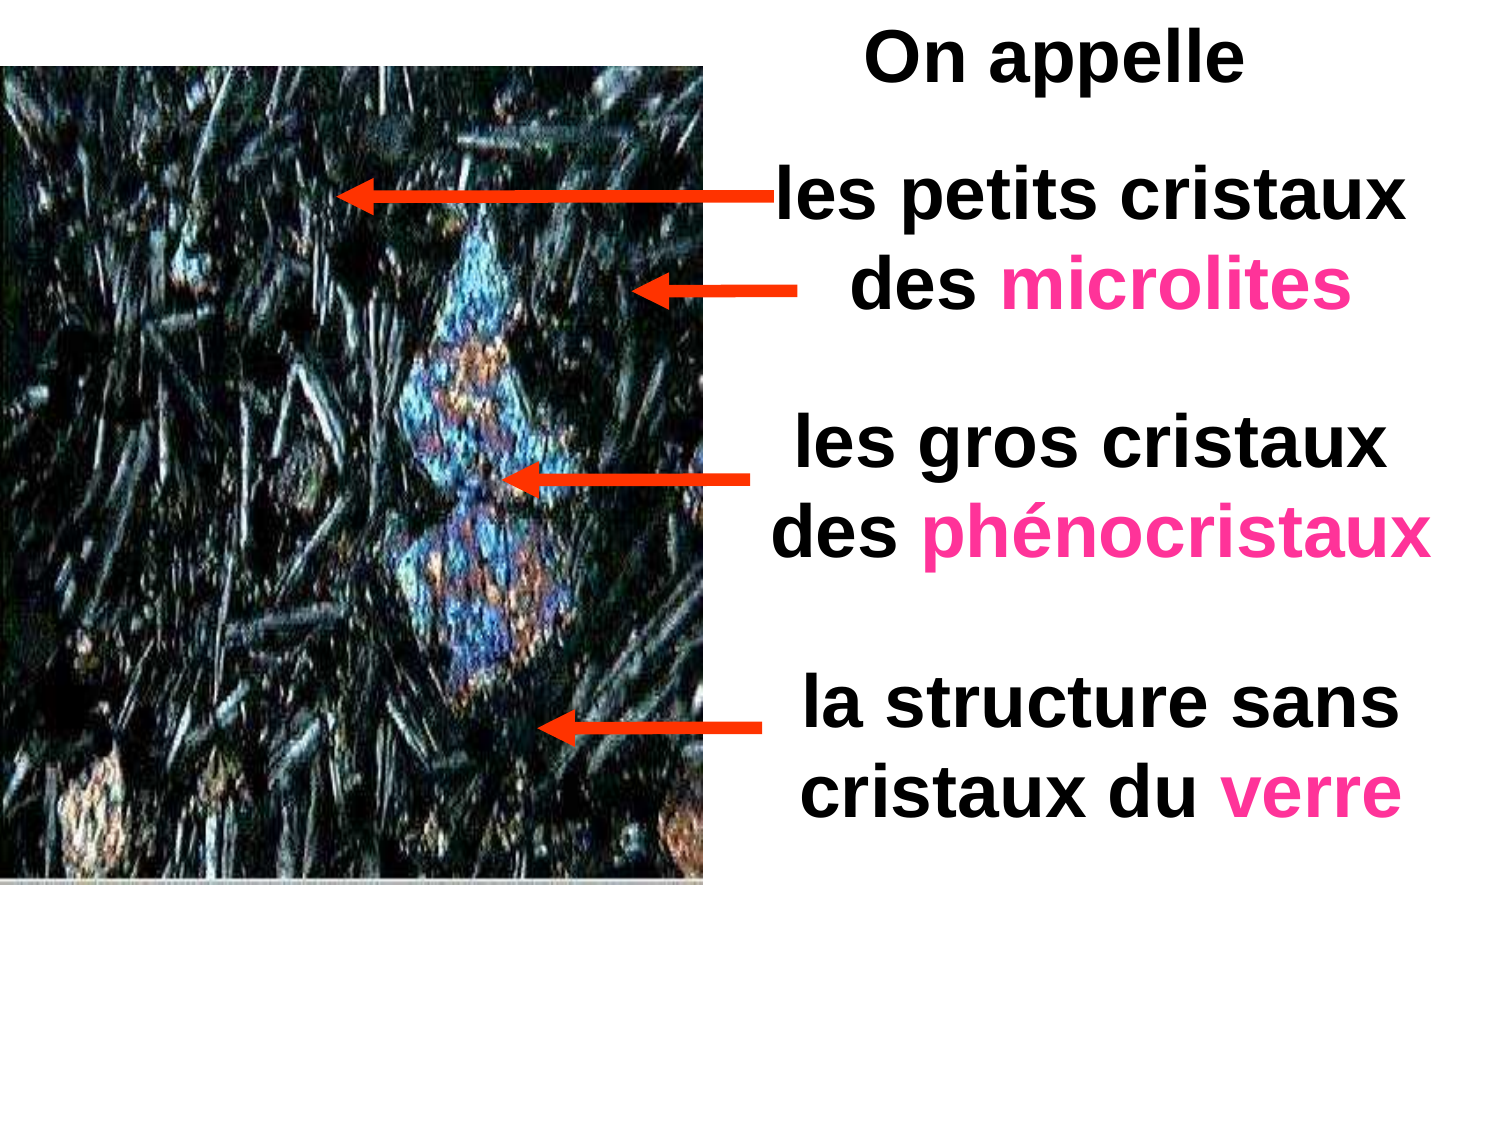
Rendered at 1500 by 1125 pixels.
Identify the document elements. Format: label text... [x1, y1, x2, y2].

text_box la structure sans cristaux du verre [702, 645, 1500, 841]
text_box On appelle [631, 0, 1500, 106]
text_box les petits cristaux des microlites [702, 137, 1500, 333]
picture [0, 66, 703, 885]
text_box les gros cristaux des phénocristaux [702, 385, 1500, 581]
